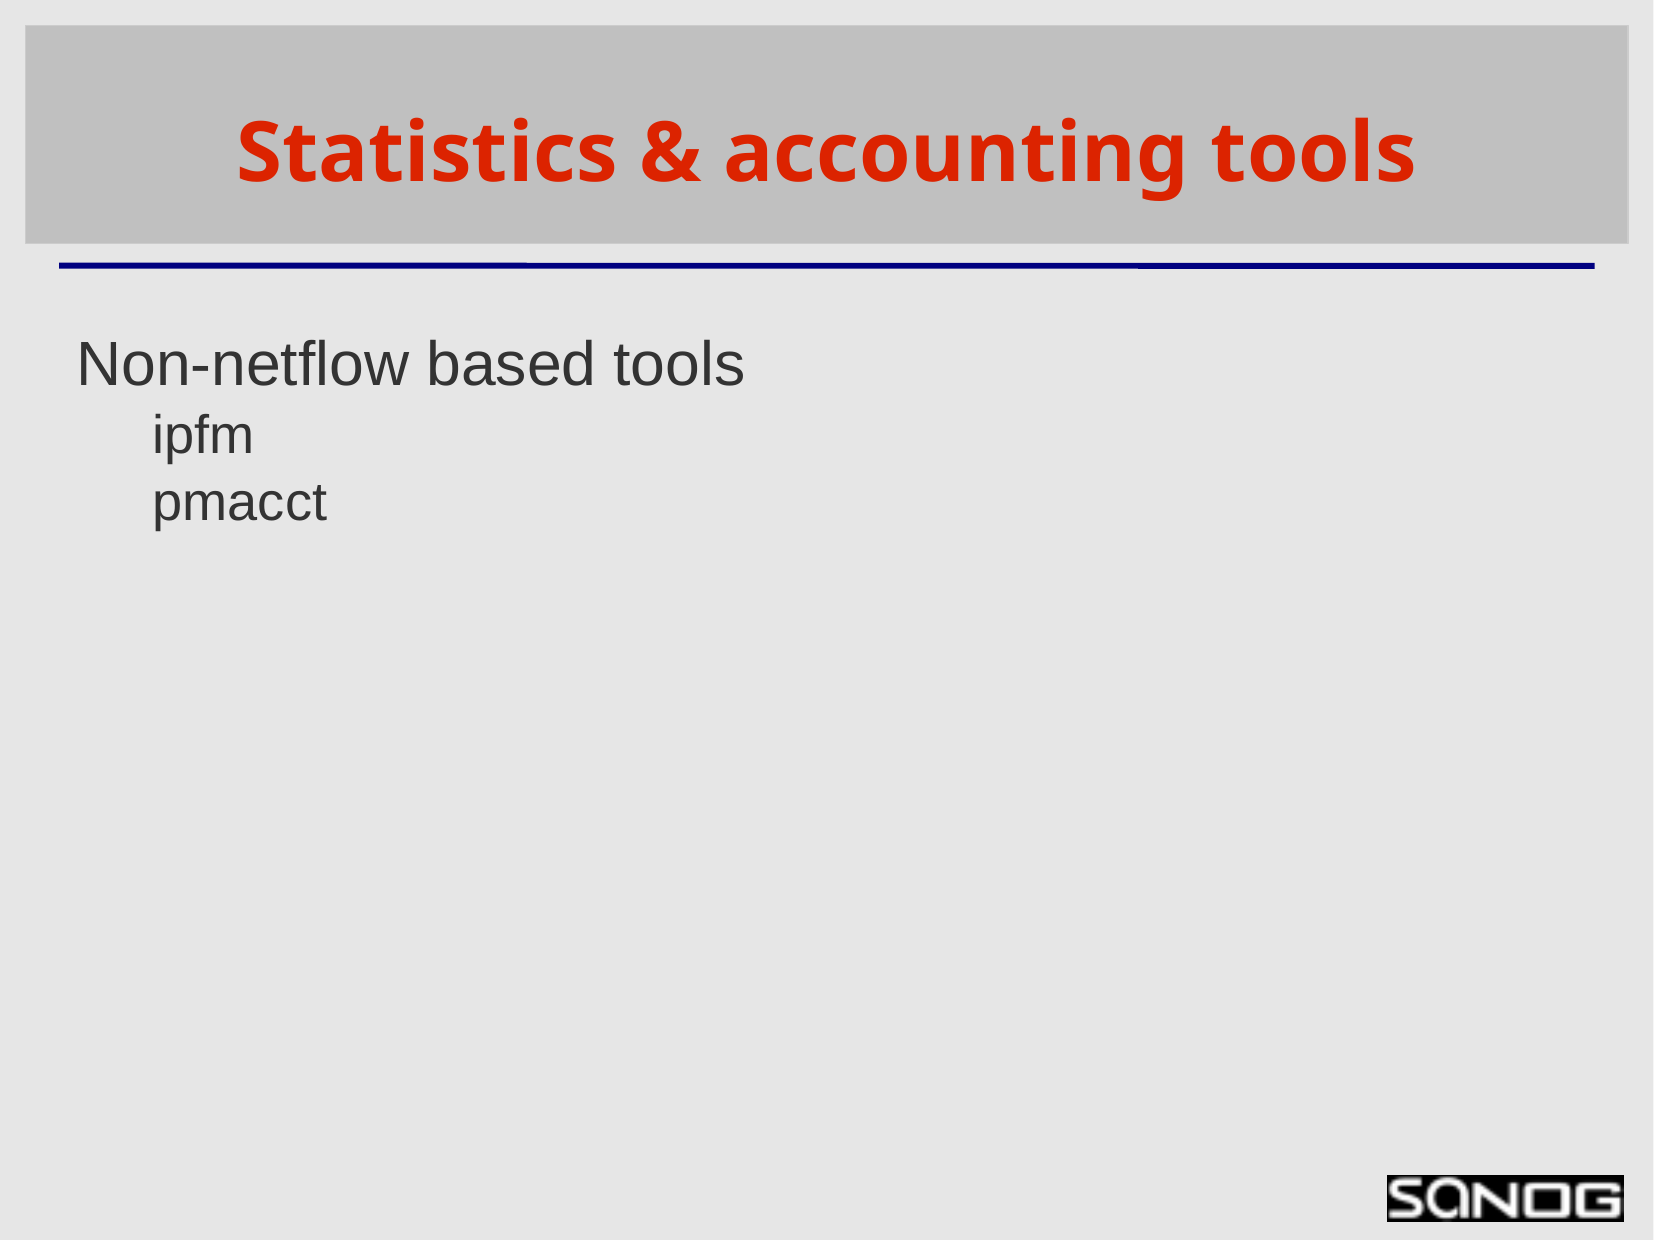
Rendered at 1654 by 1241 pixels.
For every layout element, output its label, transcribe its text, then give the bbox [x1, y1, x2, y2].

picture [1387, 1175, 1624, 1222]
list Non-netflow based tools ipfm pmacct [59, 322, 1595, 1132]
title Statistics & accounting tools [121, 46, 1534, 254]
